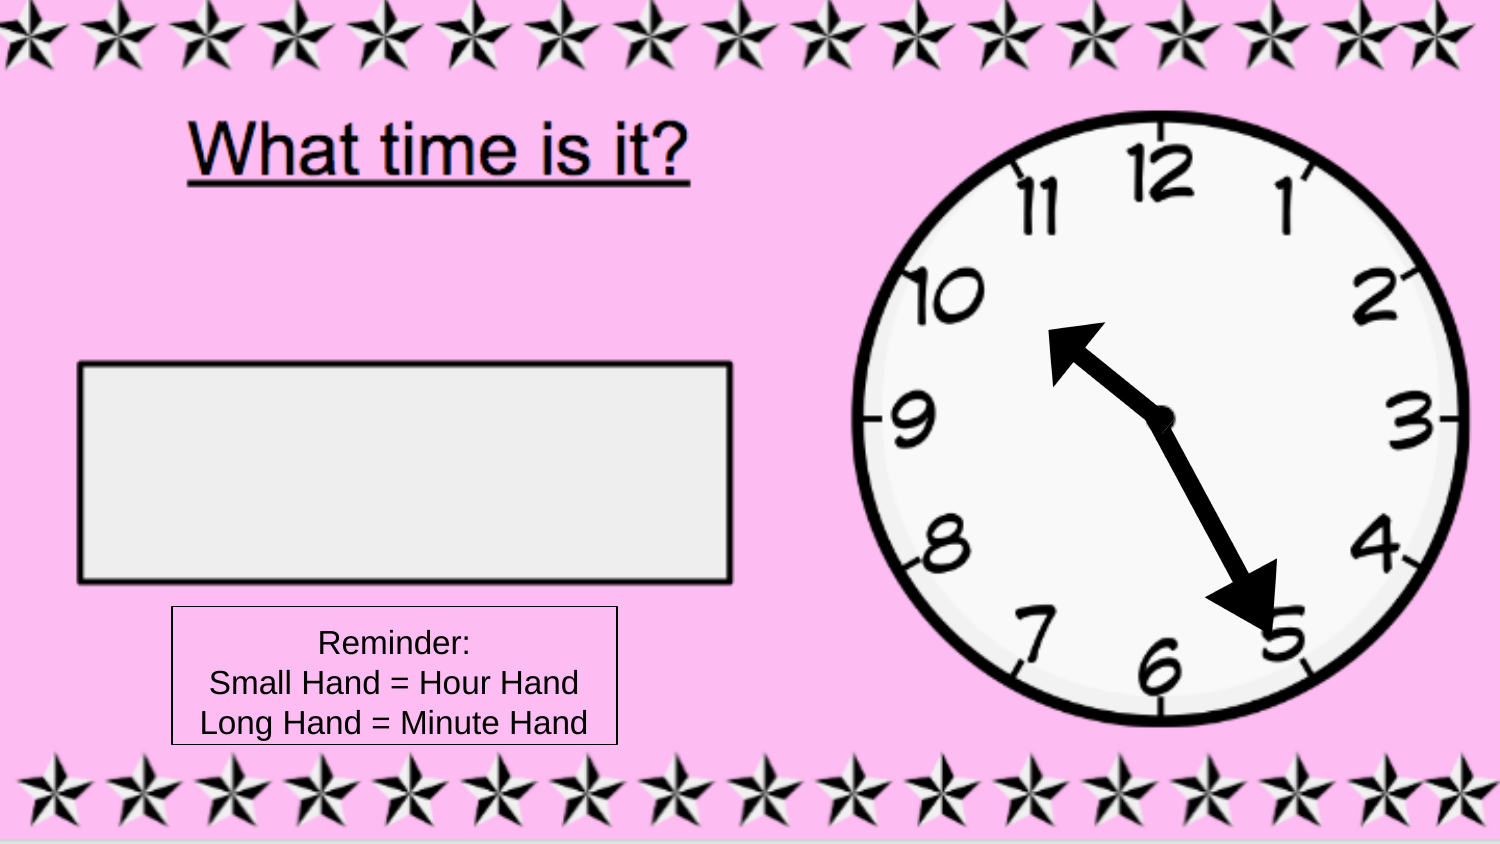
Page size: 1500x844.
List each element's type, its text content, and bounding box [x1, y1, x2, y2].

picture [0, 0, 1500, 844]
text_box Reminder: Small Hand = Hour Hand Long Hand = Minute Hand [171, 606, 617, 745]
